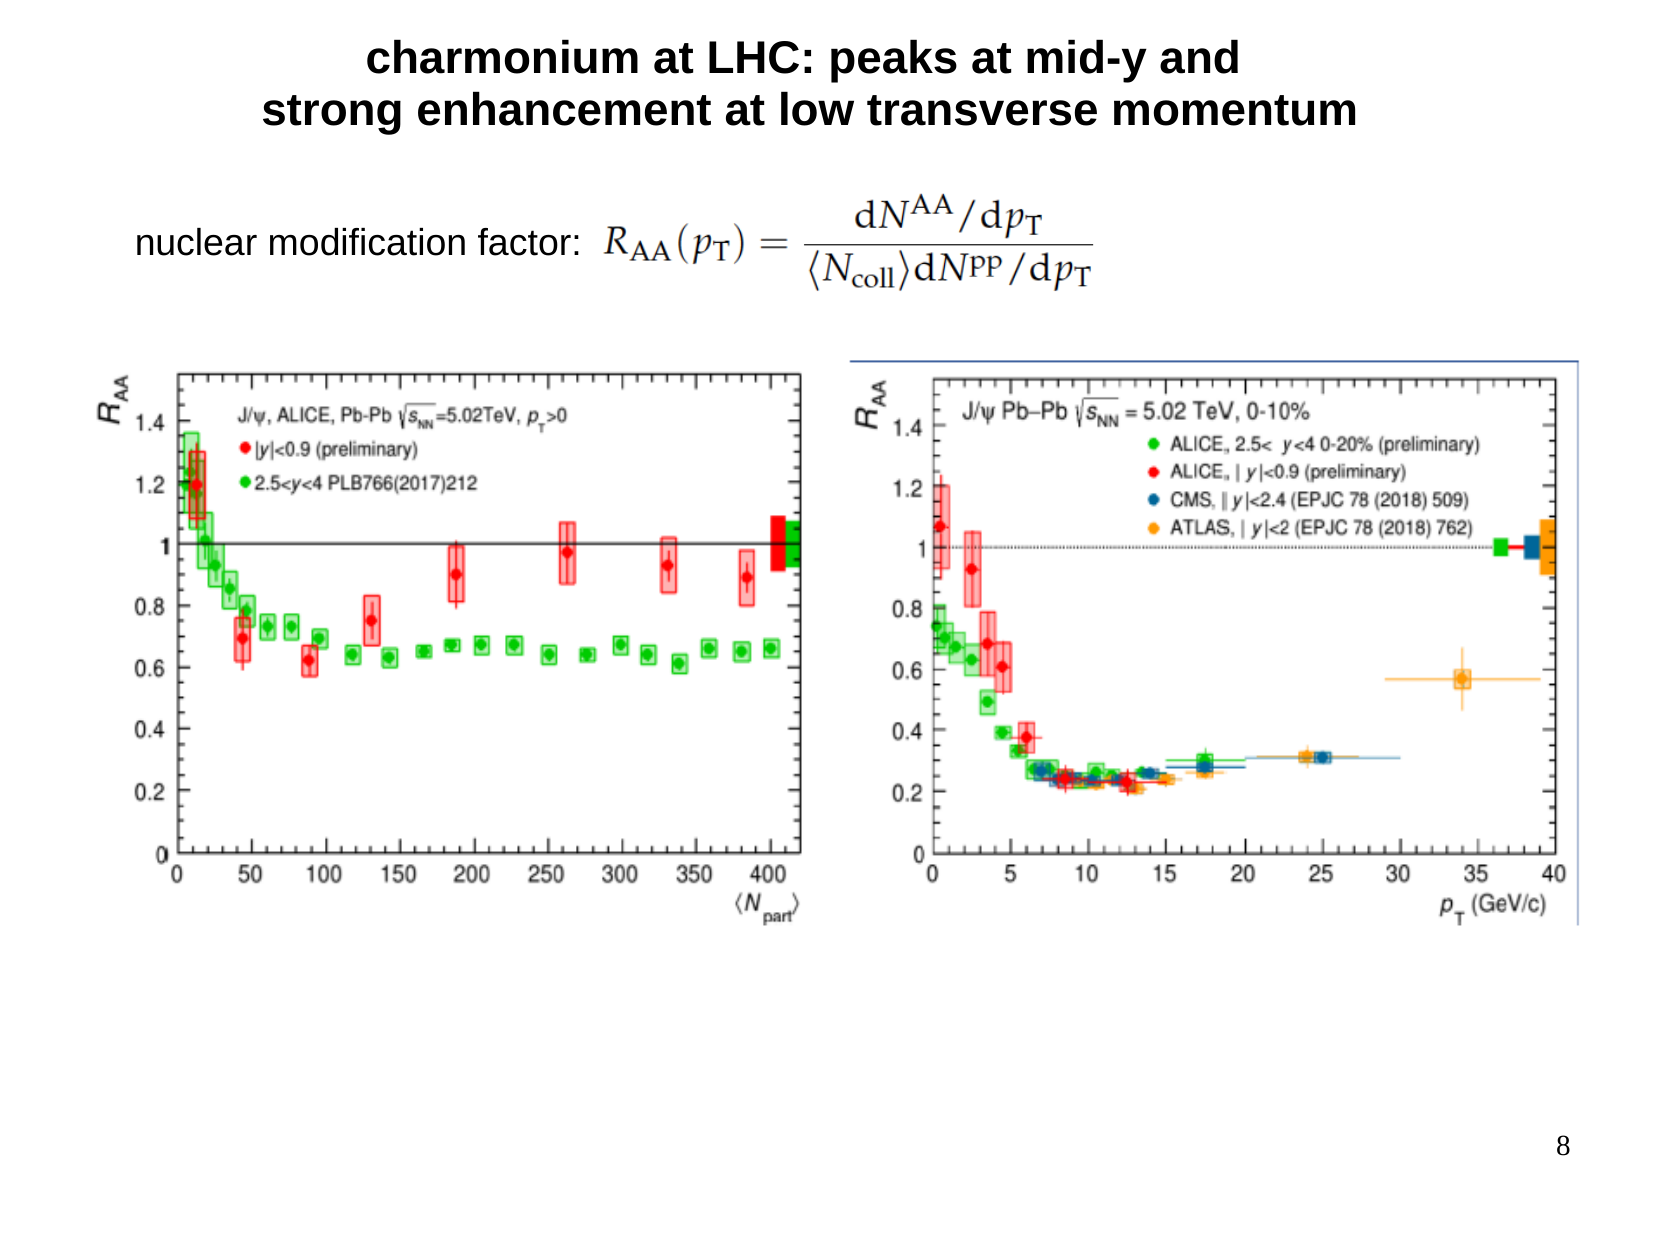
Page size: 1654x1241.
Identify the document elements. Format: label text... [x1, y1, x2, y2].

picture [585, 174, 1106, 325]
picture [92, 335, 1593, 996]
text_box nuclear modification factor: [120, 214, 676, 271]
text_box charmonium at LHC: peaks at mid-y and strong enhancement at low transverse momentum [75, 25, 1546, 143]
